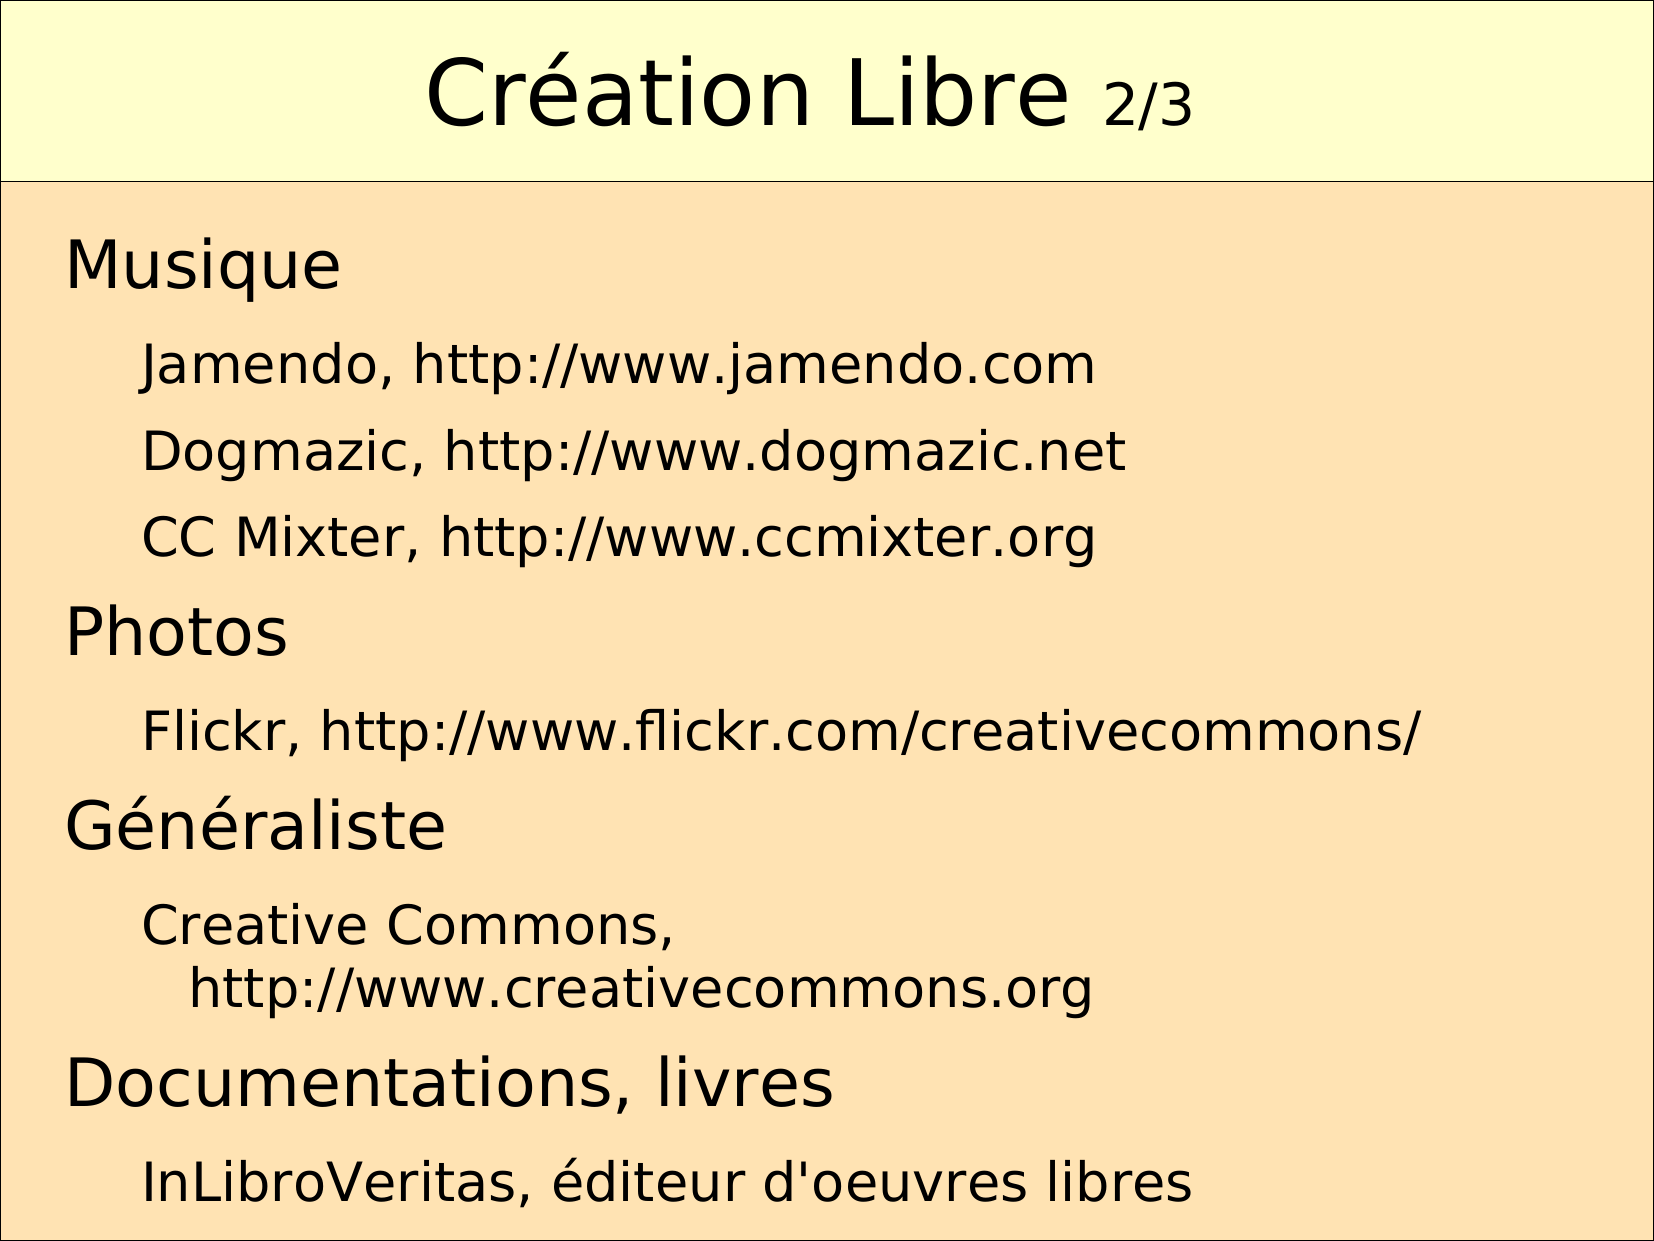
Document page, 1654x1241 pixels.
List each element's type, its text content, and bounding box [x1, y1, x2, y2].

list Musique Jamendo, http://www.jamendo.com Dogmazic, http://www.dogmazic.net CC Mixter, http://www.ccmixter.org Photos Flickr, http://www.flickr.com/creativecommons/ Généraliste Creative Commons, http://www.creativecommons.org Documentations, livres InLibroVeritas, éditeur d'oeuvres libres [46, 226, 1603, 1215]
title Création Libre 2/3 [0, 39, 1620, 147]
